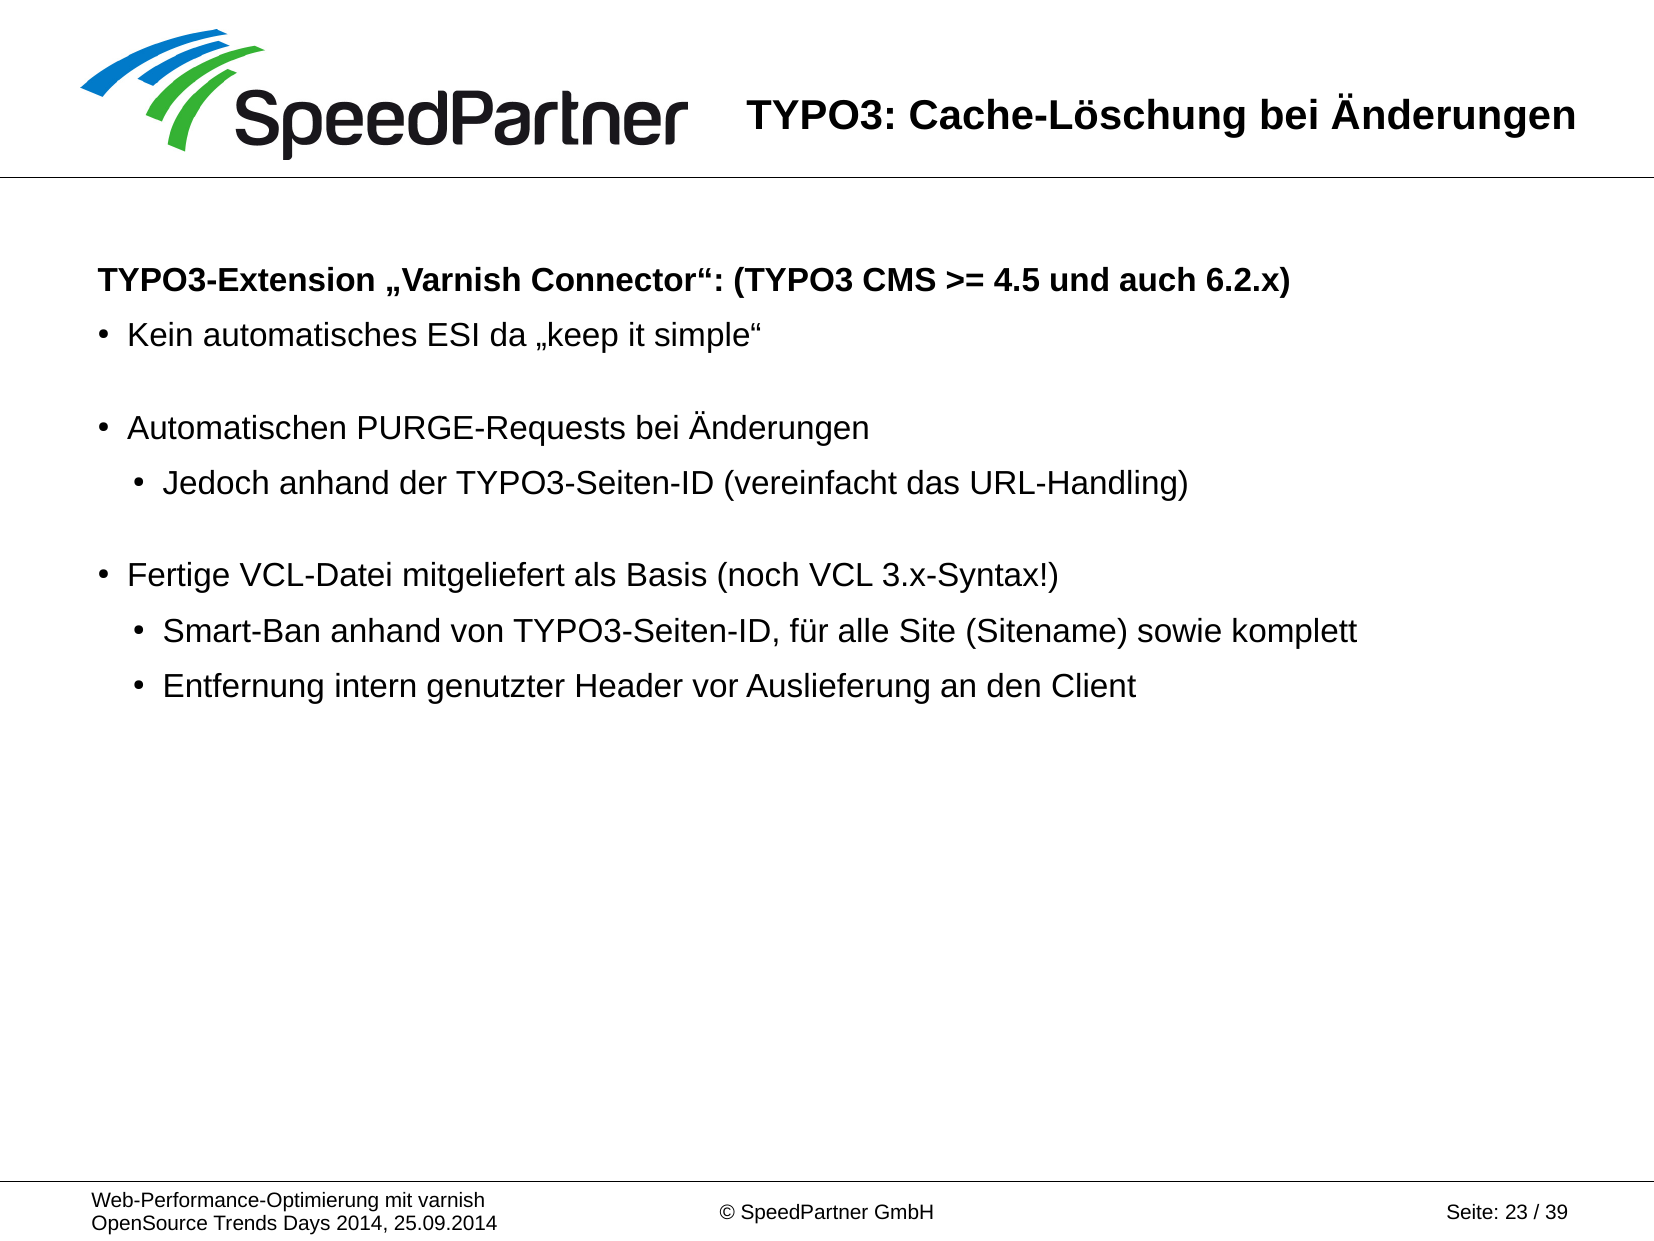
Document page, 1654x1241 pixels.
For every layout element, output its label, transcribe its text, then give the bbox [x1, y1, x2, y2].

text_box TYPO3-Extension „Varnish Connector“: (TYPO3 CMS >= 4.5 und auch 6.2.x) Kein automatisches ESI da „keep it simple“ Automatischen PURGE-Requests bei Änderungen Jedoch anhand der TYPO3-Seiten-ID (vereinfacht das URL-Handling) Fertige VCL-Datei mitgeliefert als Basis (noch VCL 3.x-Syntax!) Smart-Ban anhand von TYPO3-Seiten-ID, für alle Site (Sitename) sowie komplett Entfernung intern genutzter Header vor Auslieferung an den Client [82, 254, 1565, 1177]
picture [80, 29, 688, 160]
title TYPO3: Cache-Löschung bei Änderungen [590, 70, 1577, 160]
